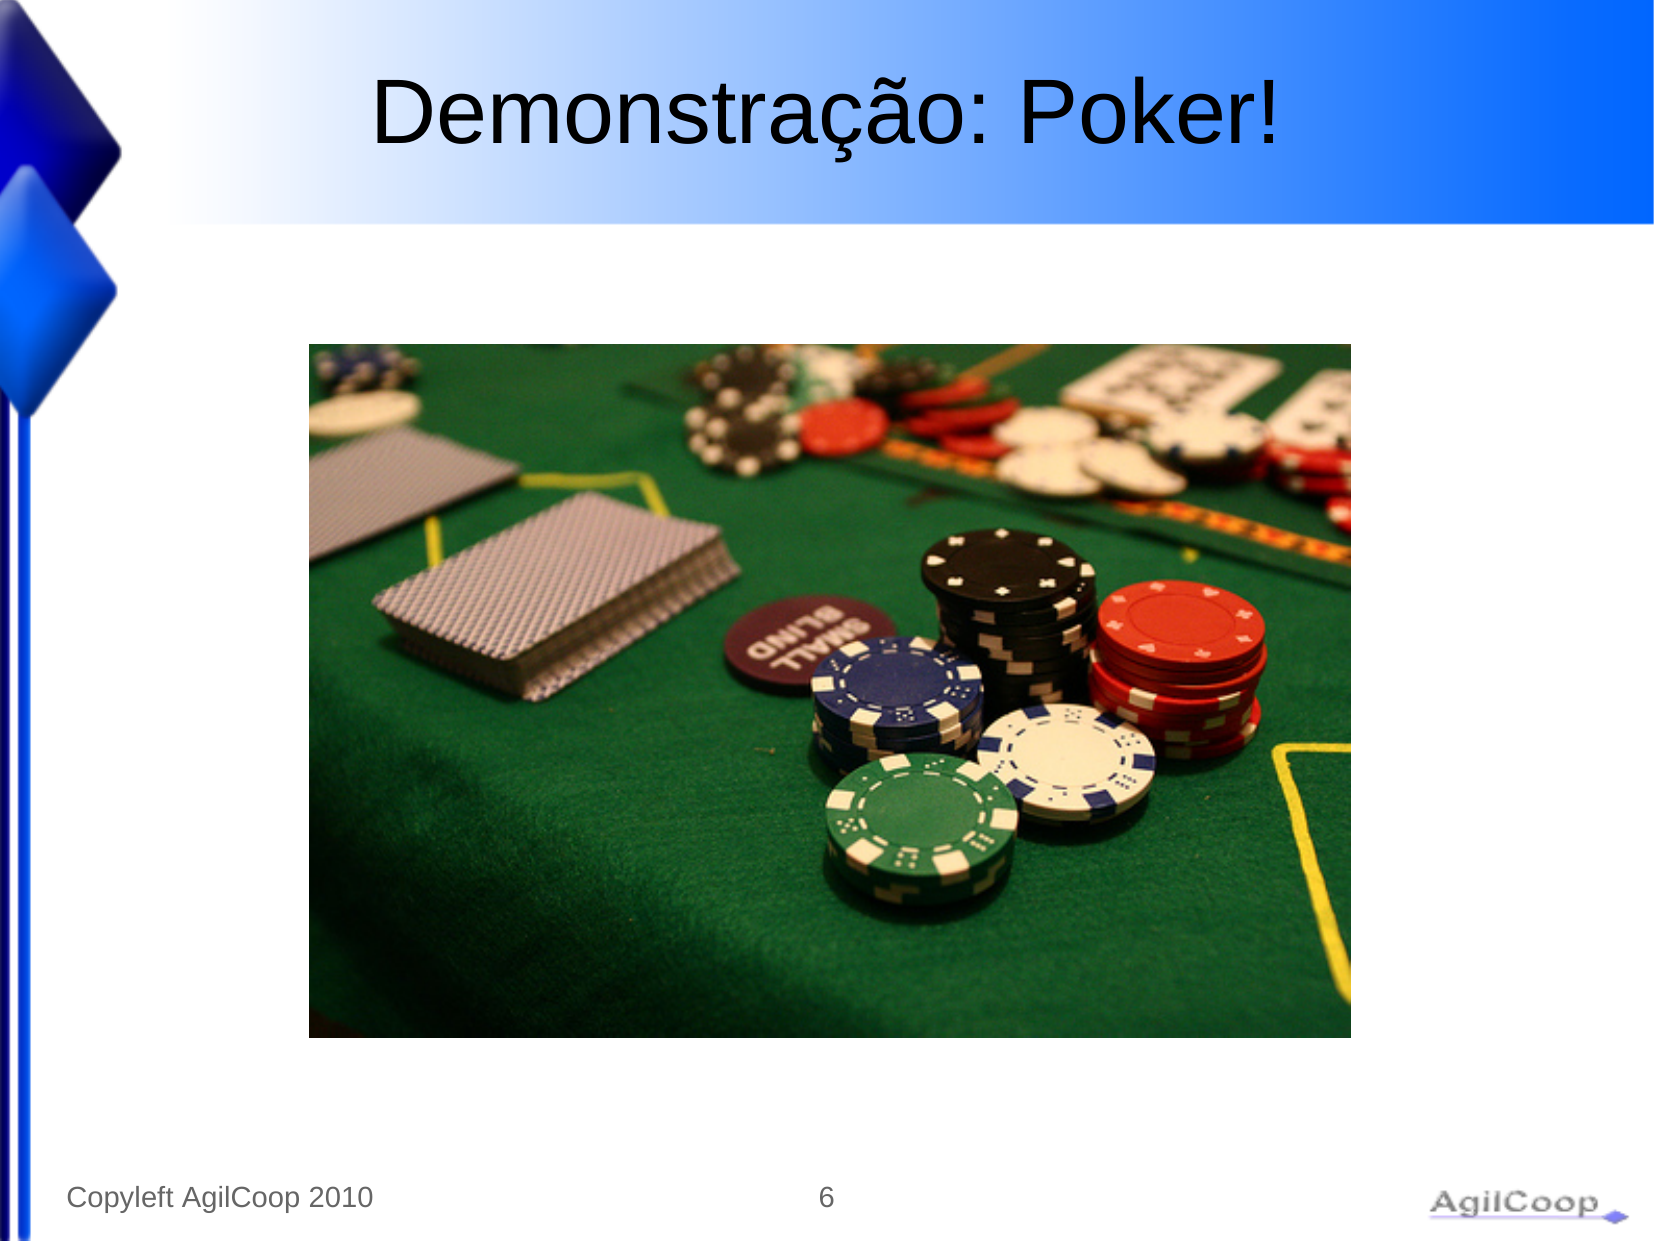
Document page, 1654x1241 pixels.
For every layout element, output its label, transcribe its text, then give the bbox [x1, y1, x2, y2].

title Demonstração: Poker! [82, 8, 1571, 216]
picture [0, 0, 1654, 1241]
